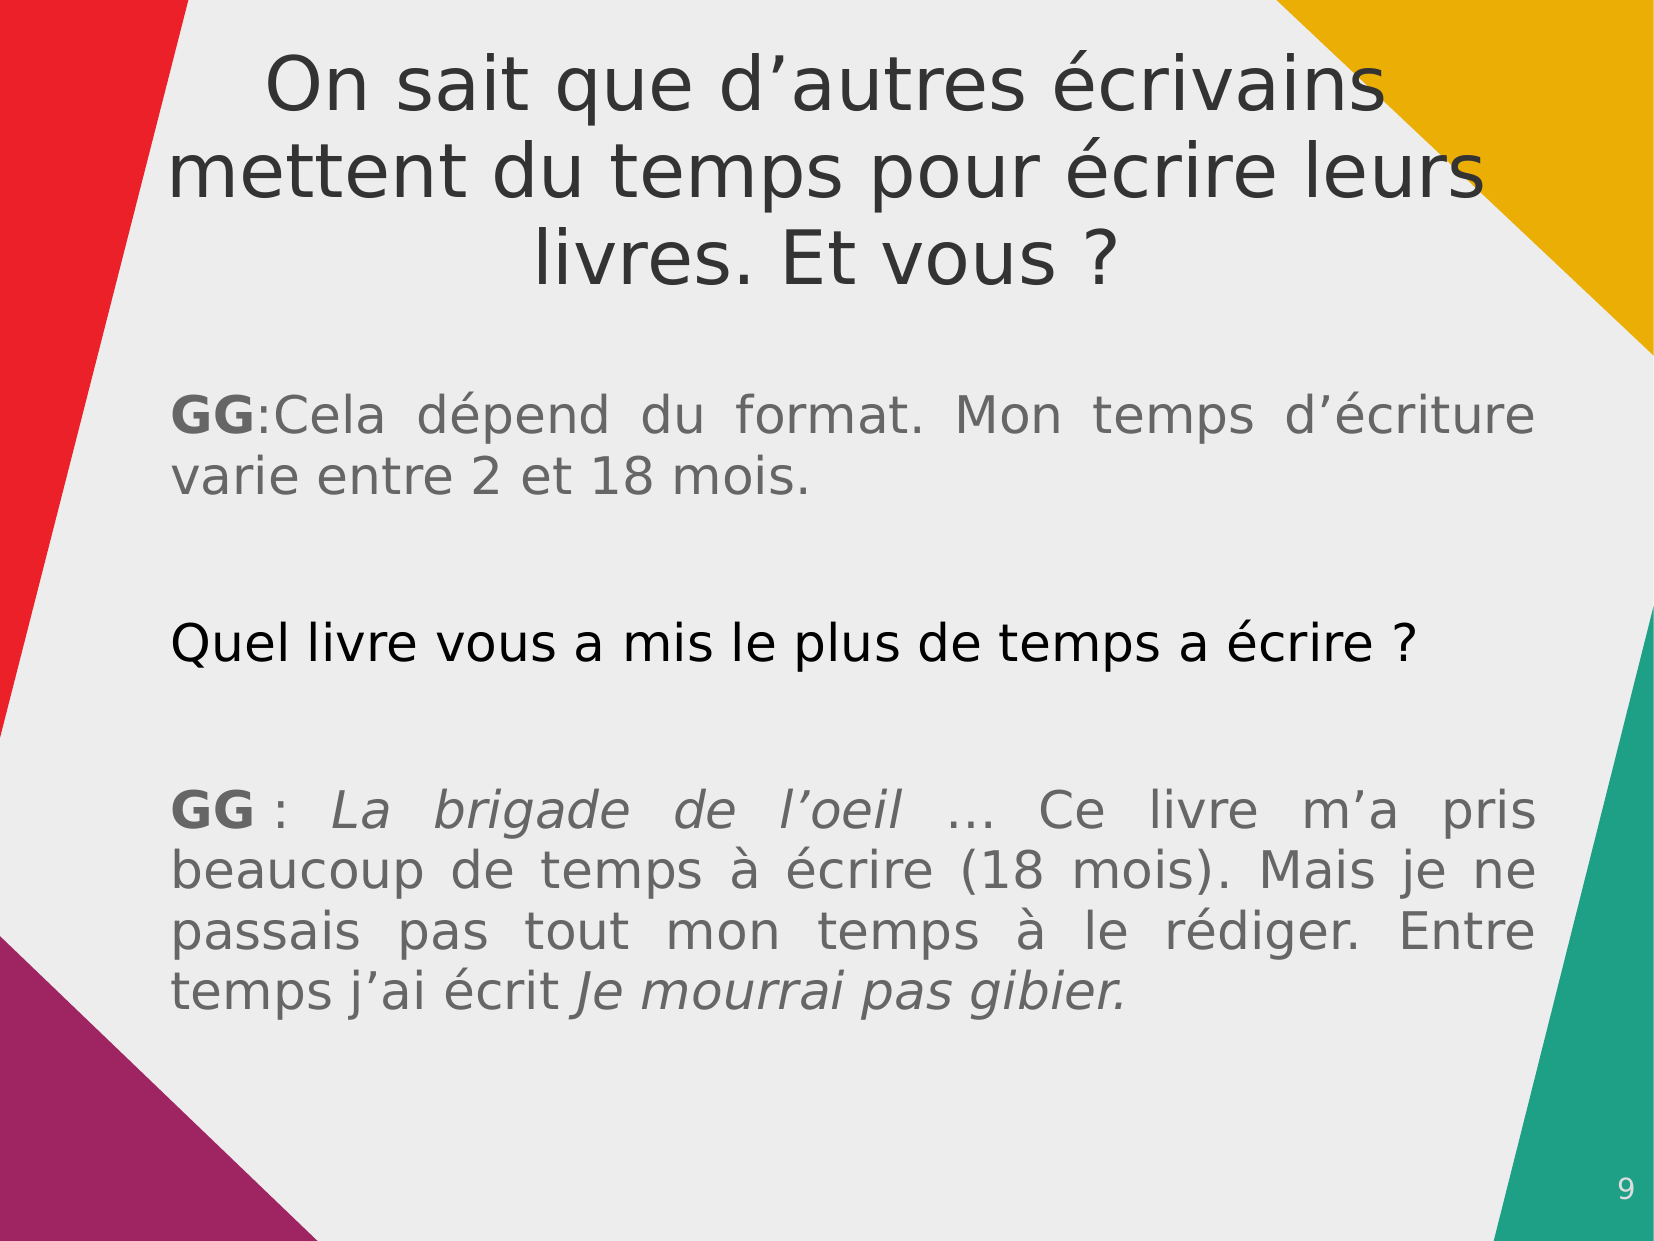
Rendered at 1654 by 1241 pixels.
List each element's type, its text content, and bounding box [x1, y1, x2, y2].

title On sait que d’autres écrivains mettent du temps pour écrire leurs livres. Et vous ? [114, 40, 1539, 302]
list GG:Cela dépend du format. Mon temps d’écriture varie entre 2 et 18 mois. Quel livre vous a mis le plus de temps a écrire ? GG : La brigade de l’oeil … Ce livre m’a pris beaucoup de temps à écrire (18 mois). Mais je ne passais pas tout mon temps à le rédiger. Entre temps j’ai écrit Je mourrai pas gibier. [114, 302, 1539, 1033]
